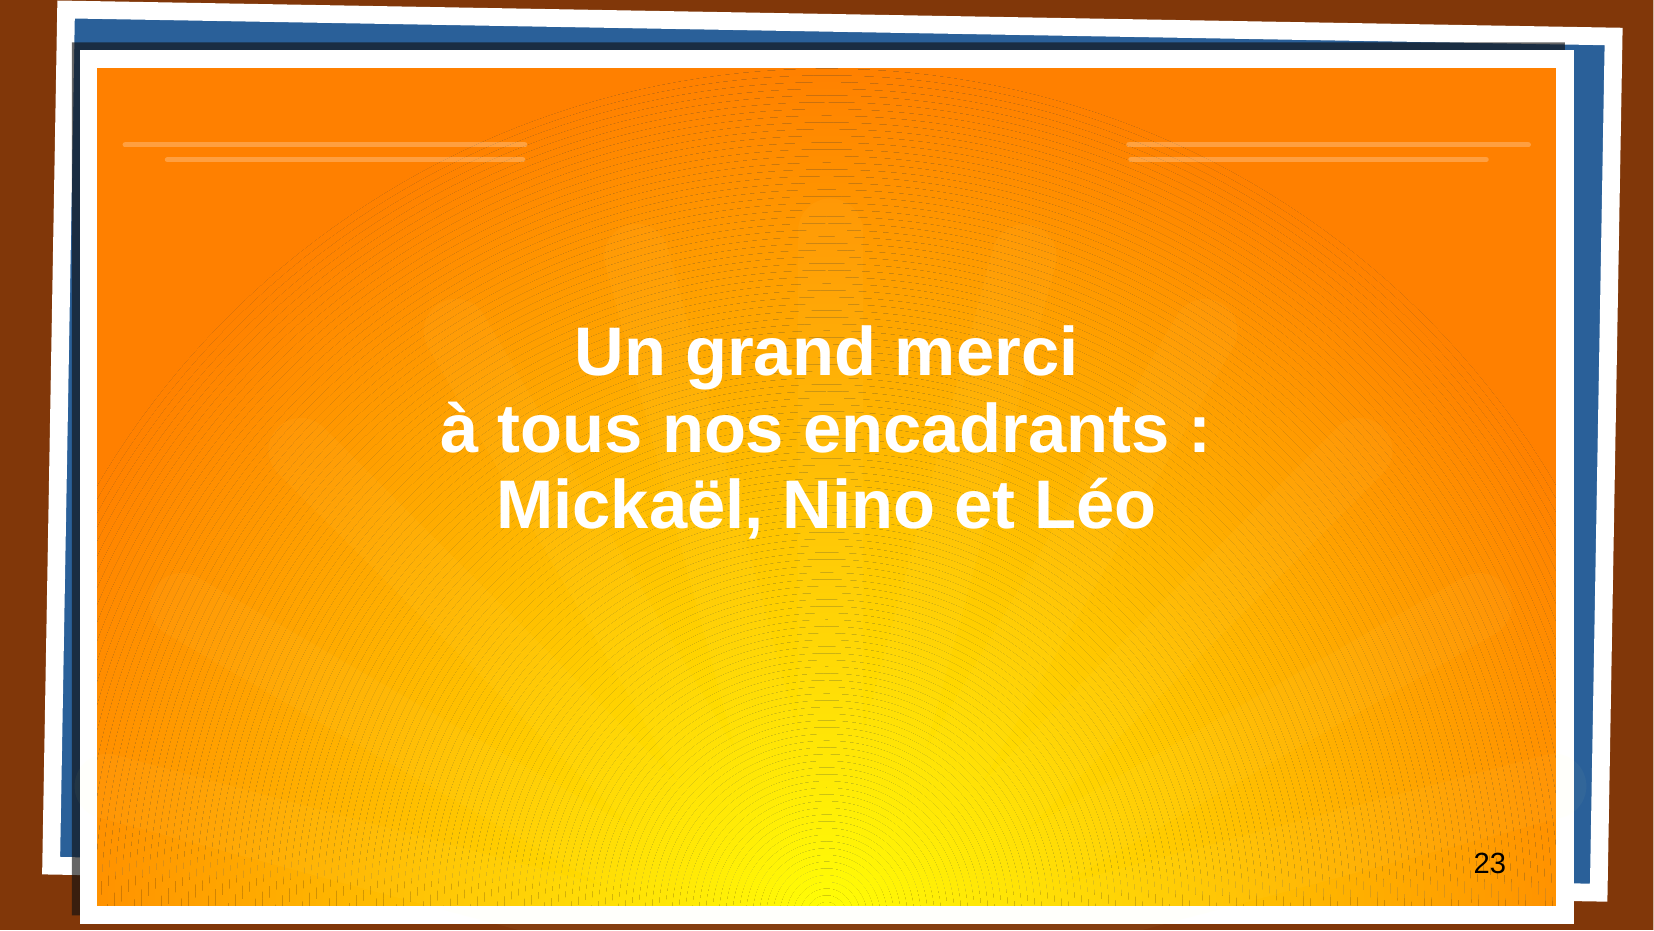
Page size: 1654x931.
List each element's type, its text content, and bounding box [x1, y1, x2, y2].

title Un grand merci à tous nos encadrants : Mickaël, Nino et Léo [147, 312, 1506, 621]
